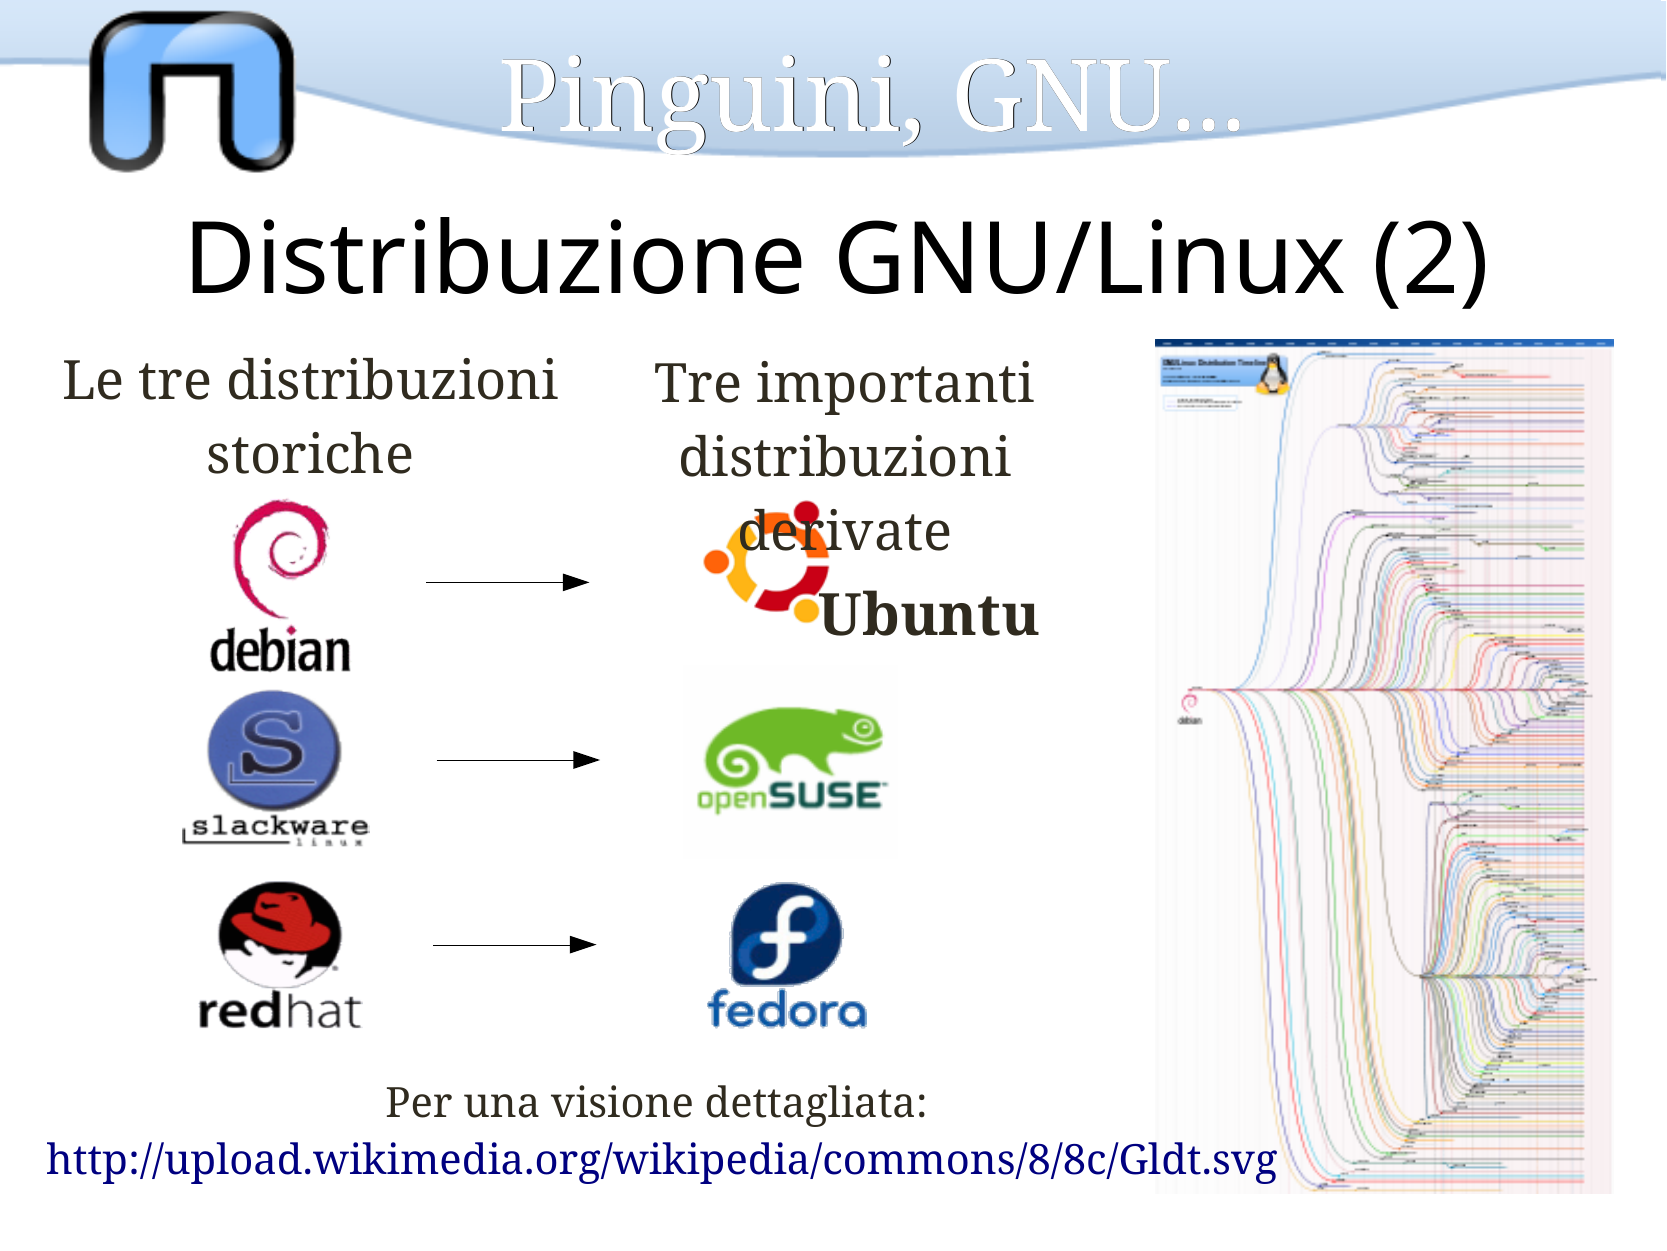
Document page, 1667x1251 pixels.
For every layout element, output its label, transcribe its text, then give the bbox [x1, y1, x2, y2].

text_box Ubuntu [804, 565, 1056, 663]
title Distribuzione GNU/Linux (2) [118, 212, 1556, 371]
text_box Pinguini, GNU... [483, 16, 1279, 166]
picture [0, 0, 1667, 1251]
text_box Le tre distribuzioni storiche [46, 333, 576, 488]
text_box Per una visione dettagliata: http://upload.wikimedia.org/wikipedia/commons/8/8c/Gldt.svg [0, 1065, 1325, 1199]
text_box Tre importanti distribuzioni derivate [553, 337, 1137, 492]
